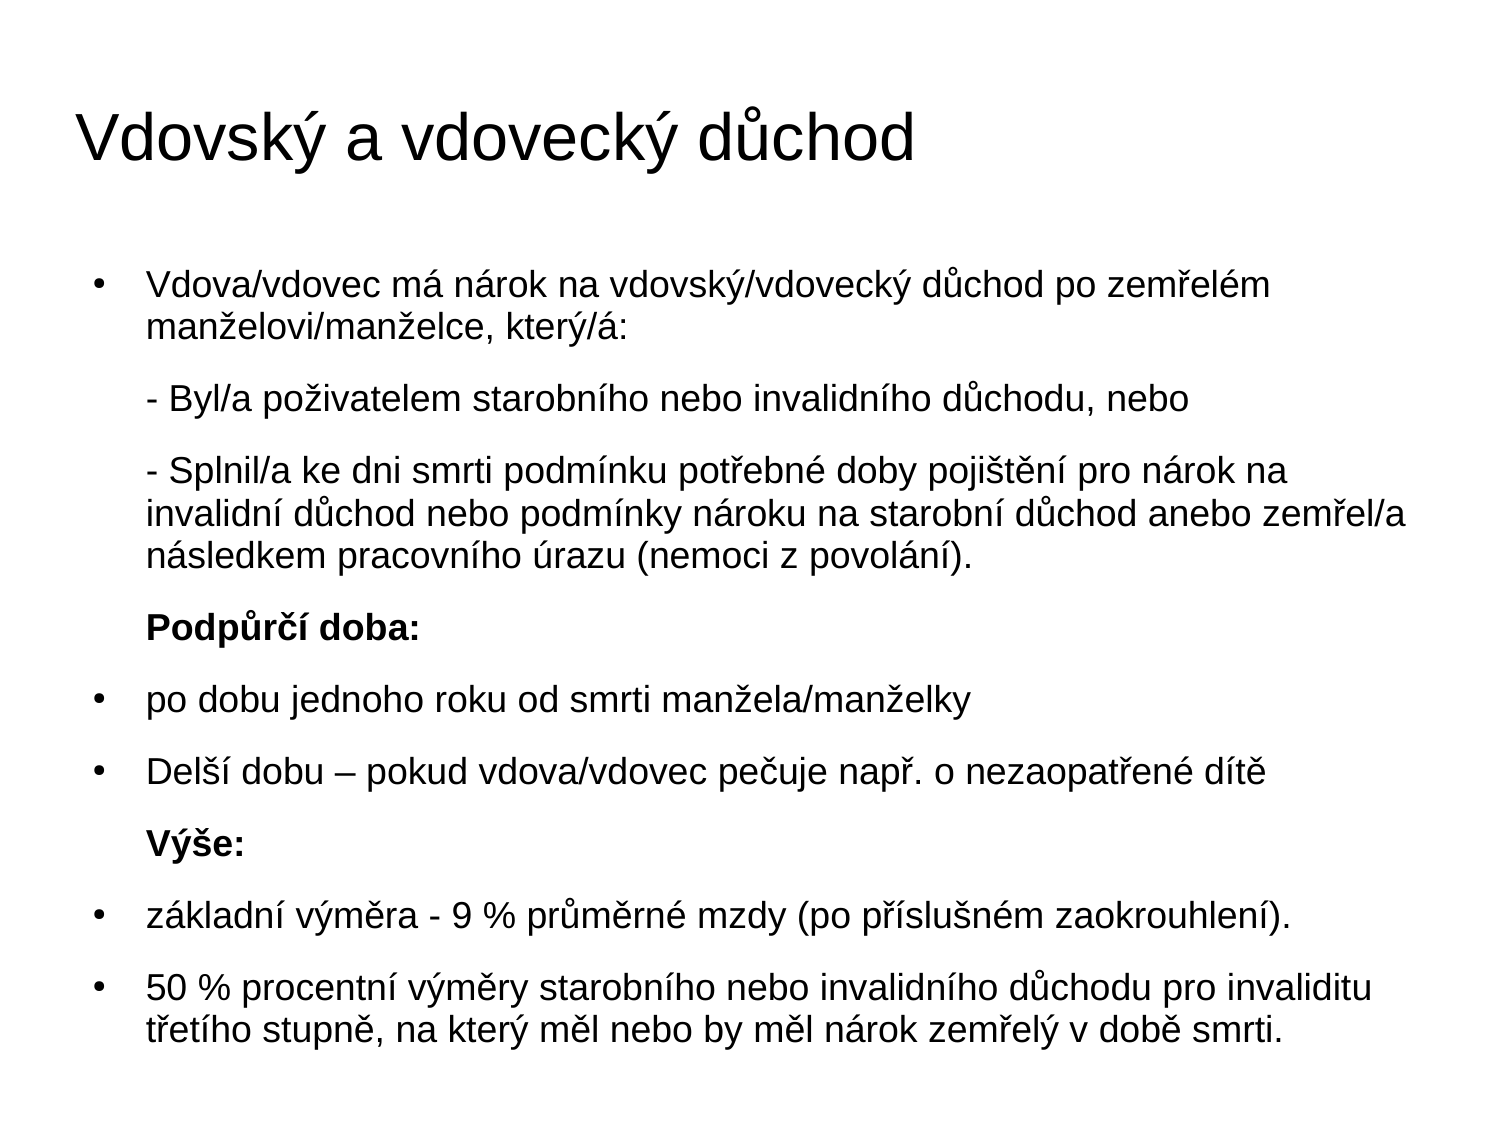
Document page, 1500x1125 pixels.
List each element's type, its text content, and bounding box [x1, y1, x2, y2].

list Vdova/vdovec má nárok na vdovský/vdovecký důchod po zemřelém manželovi/manželce, který/á: - Byl/a poživatelem starobního nebo invalidního důchodu, nebo - Splnil/a ke dni smrti podmínku potřebné doby pojištění pro nárok na invalidní důchod nebo podmínky nároku na starobní důchod anebo zemřel/a následkem pracovního úrazu (nemoci z povolání). Podpůrčí doba: po dobu jednoho roku od smrti manžela/manželky Delší dobu – pokud vdova/vdovec pečuje např. o nezaopatřené dítě Výše: základní výměra - 9 % průměrné mzdy (po příslušném zaokrouhlení). 50 % procentní výměry starobního nebo invalidního důchodu pro invaliditu třetího stupně, na který měl nebo by měl nárok zemřelý v době smrti. [75, 263, 1425, 1054]
title Vdovský a vdovecký důchod [75, 44, 1425, 233]
